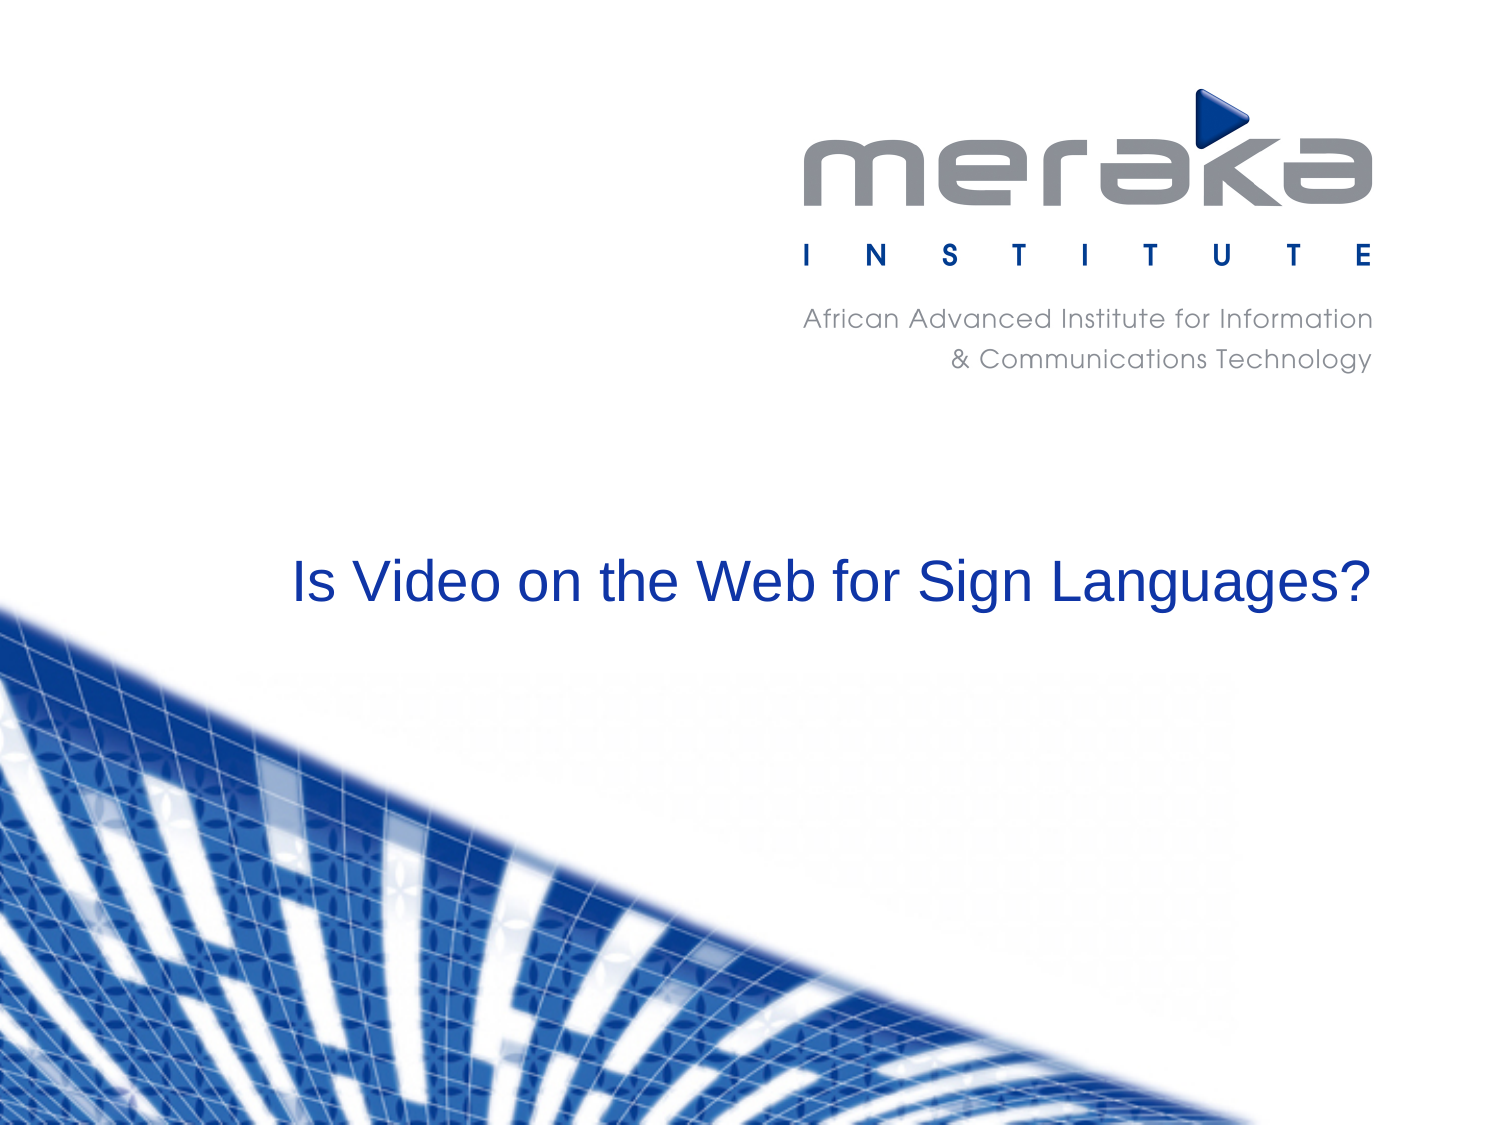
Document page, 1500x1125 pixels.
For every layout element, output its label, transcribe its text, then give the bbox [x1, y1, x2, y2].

picture [0, 583, 1306, 1125]
title Is Video on the Web for Sign Languages? [112, 487, 1388, 676]
picture [800, 87, 1375, 376]
